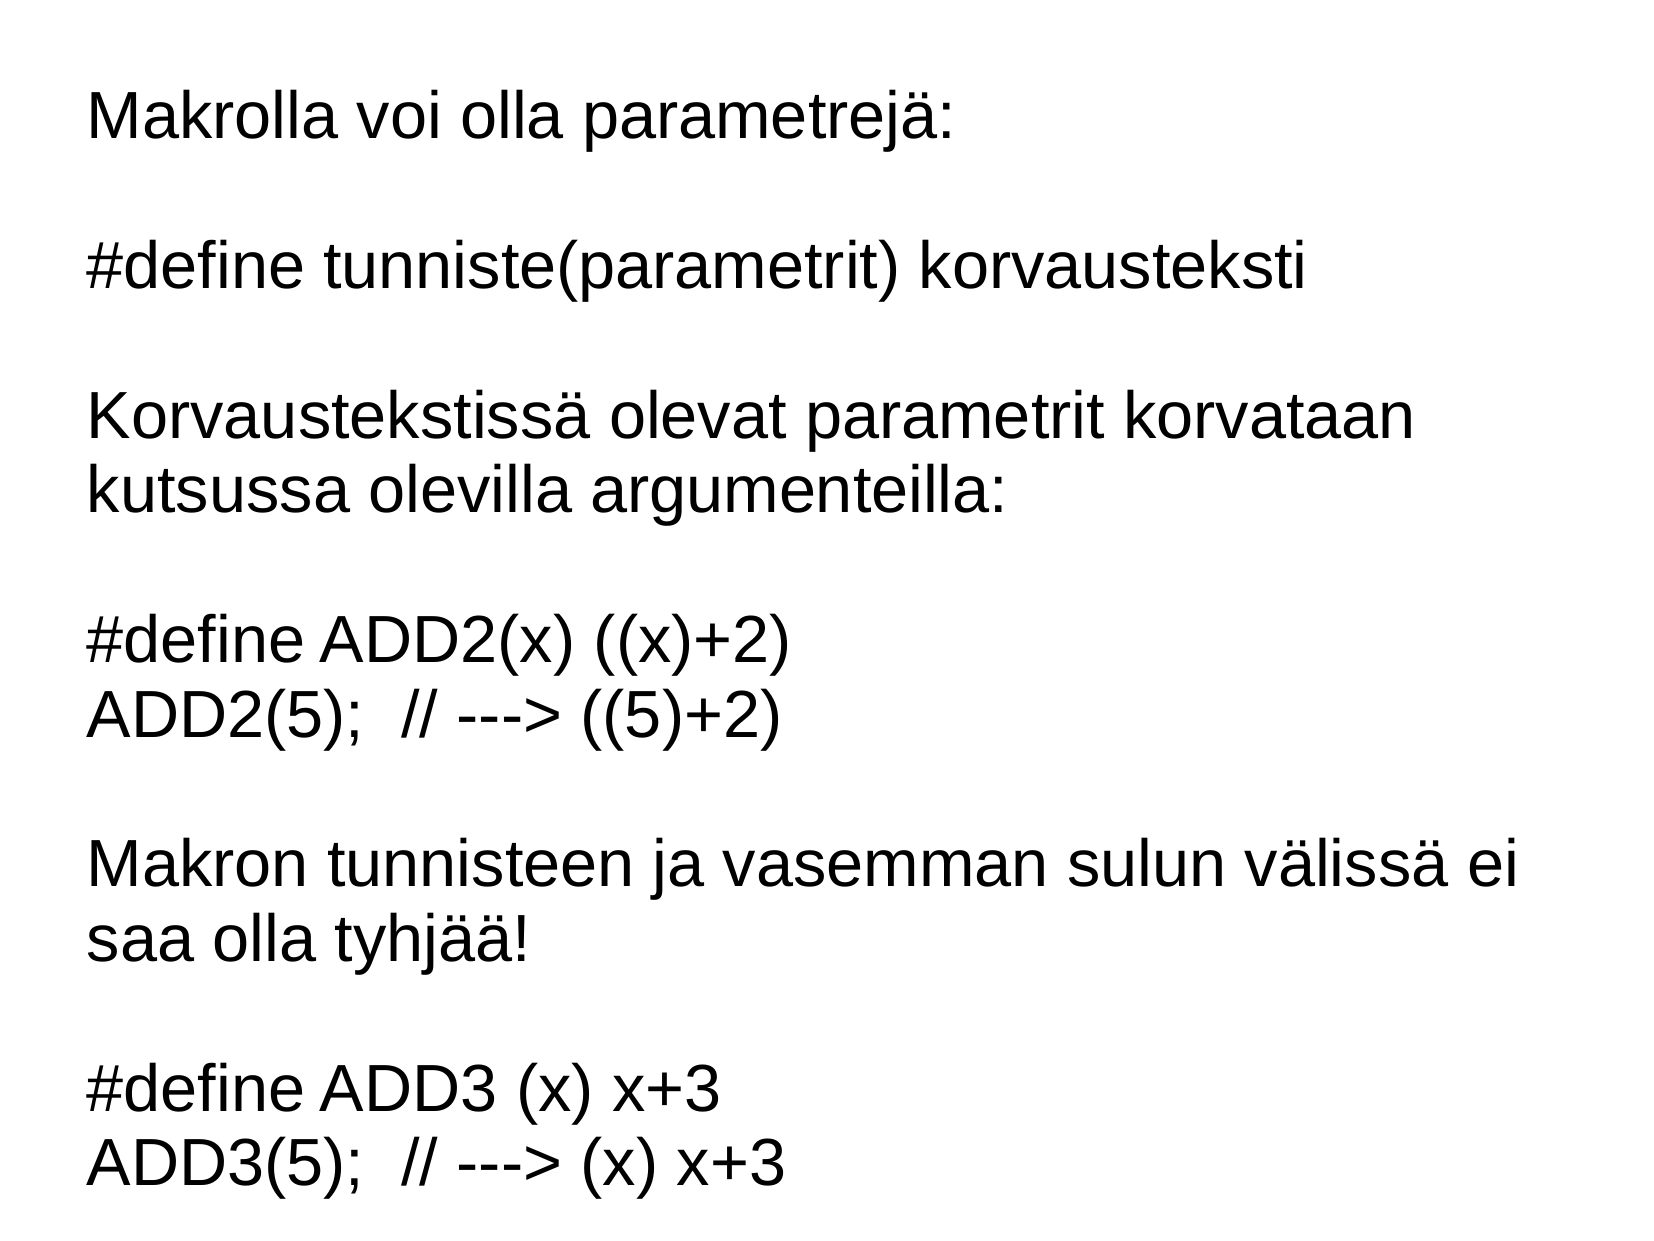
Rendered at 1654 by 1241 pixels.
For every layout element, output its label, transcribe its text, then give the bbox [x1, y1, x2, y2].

text_box Makrolla voi olla parametrejä: #define tunniste(parametrit) korvausteksti Korvaustekstissä olevat parametrit korvataan kutsussa olevilla argumenteilla: #define ADD2(x) ((x)+2) ADD2(5); // ---> ((5)+2) Makron tunnisteen ja vasemman sulun välissä ei saa olla tyhjää! #define ADD3 (x) x+3 ADD3(5); // ---> (x) x+3 [86, 78, 1576, 1201]
